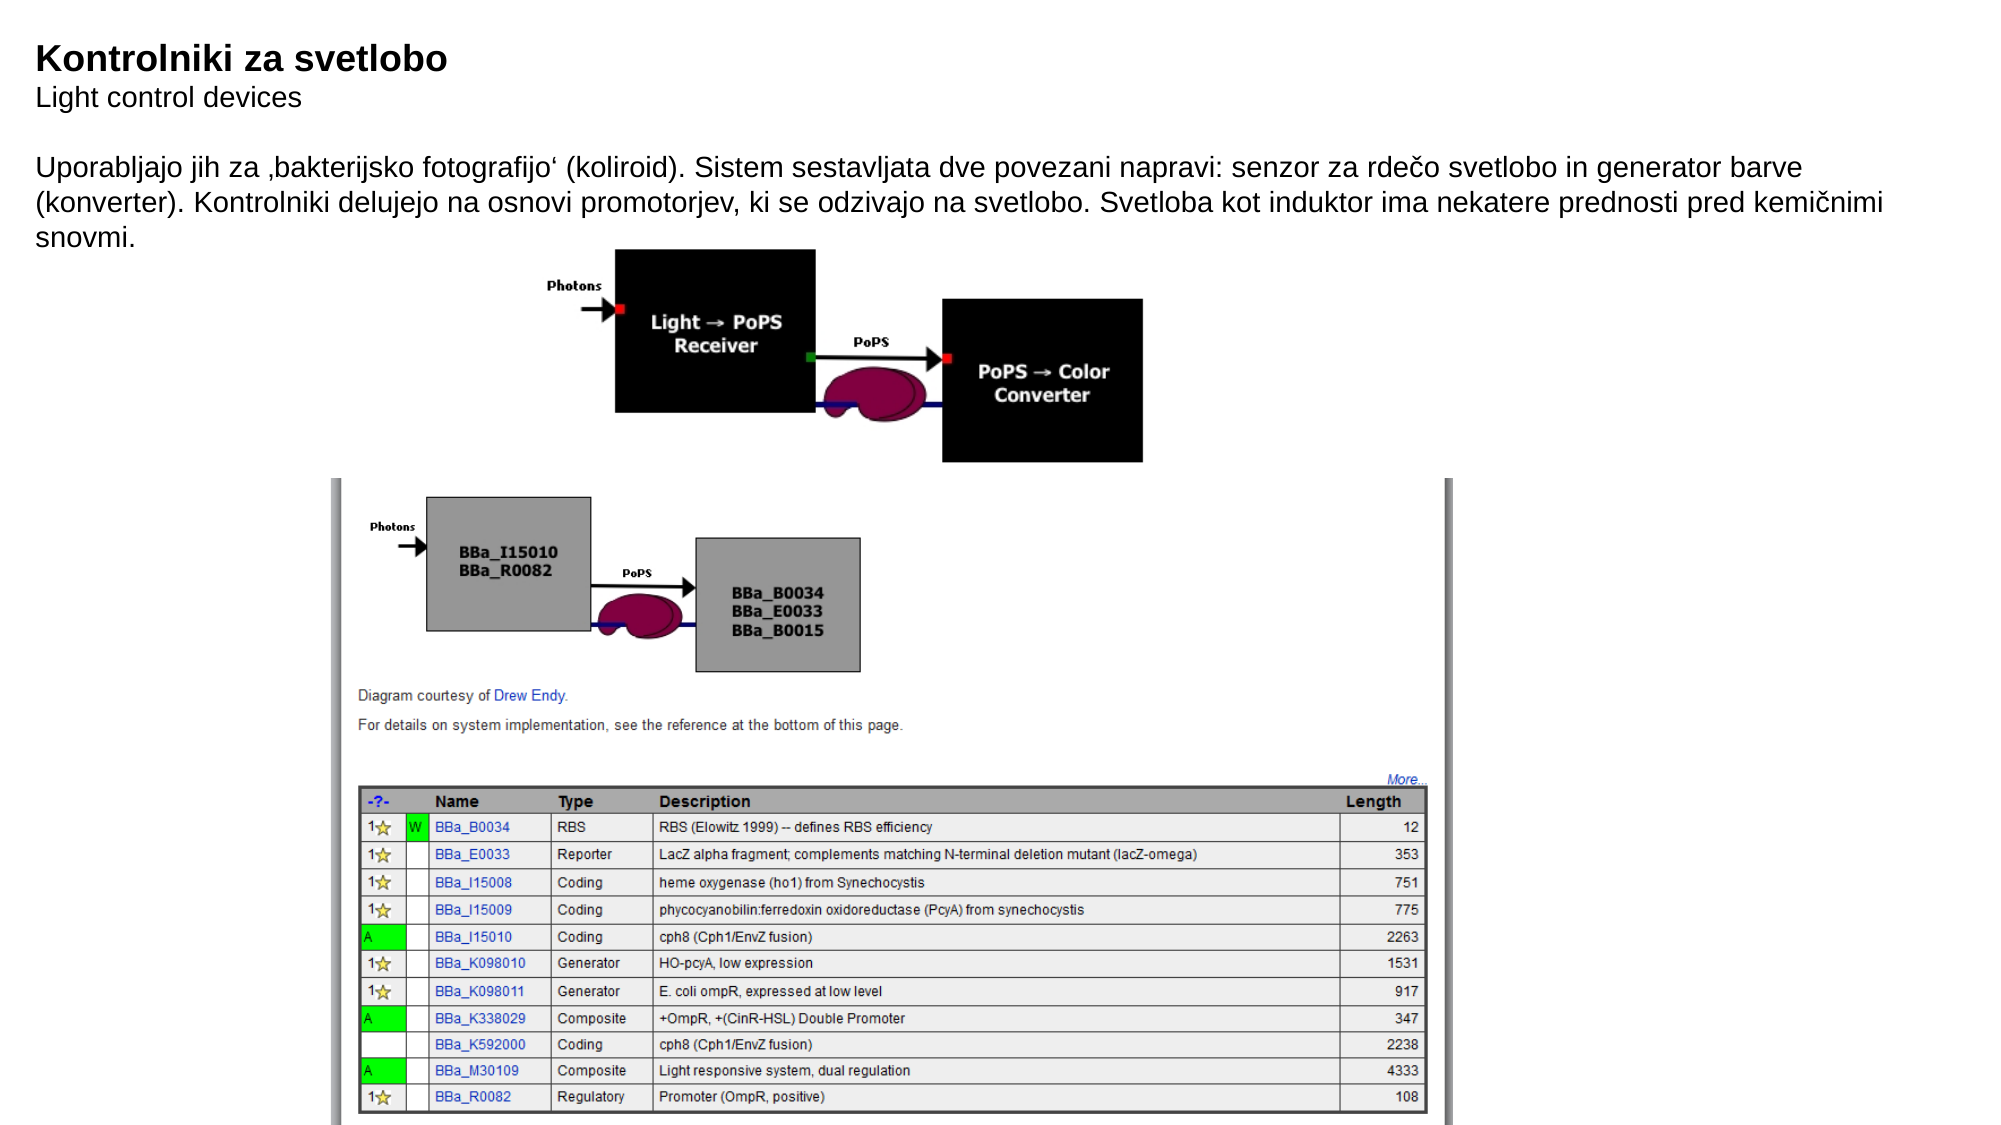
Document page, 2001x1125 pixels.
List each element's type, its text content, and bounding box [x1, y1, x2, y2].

text_box Kontrolniki za svetlobo Light control devices Uporabljajo jih za ‚bakterijsko fotografijo‘ (koliroid). Sistem sestavljata dve povezani napravi: senzor za rdečo svetlobo in generator barve (konverter). Kontrolniki delujejo na osnovi promotorjev, ki se odzivajo na svetlobo. Svetloba kot induktor ima nekatere prednosti pred kemičnimi snovmi. [20, 26, 1969, 296]
picture [330, 222, 1453, 1125]
